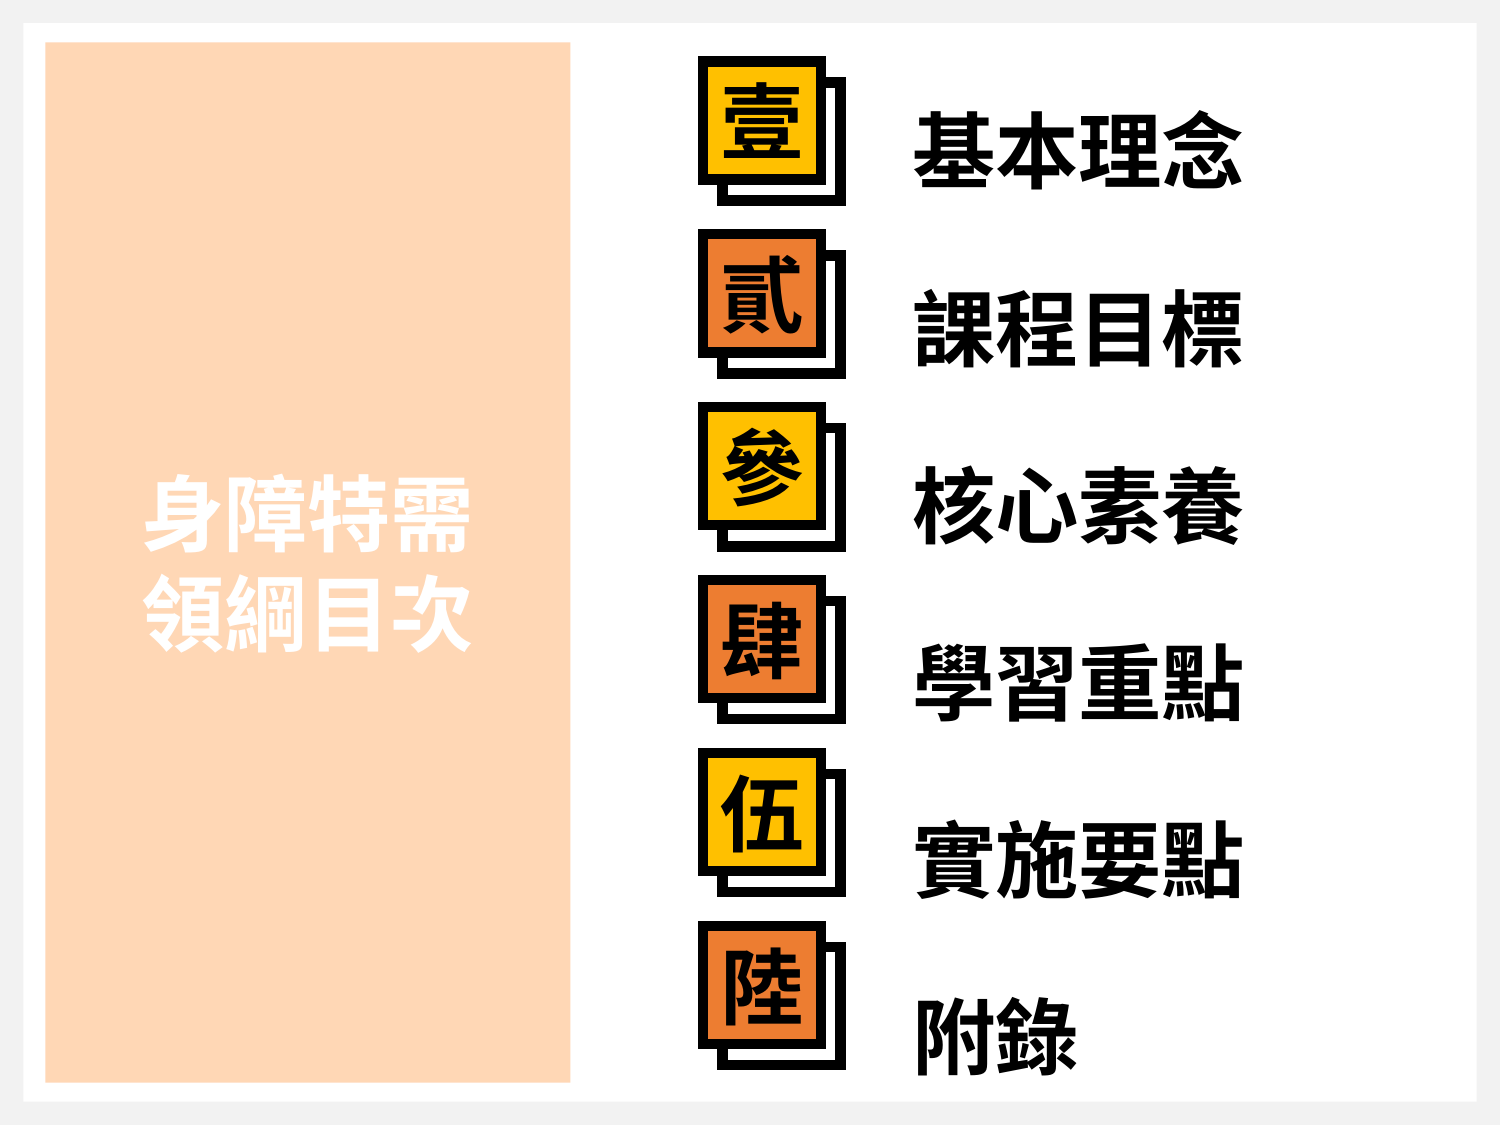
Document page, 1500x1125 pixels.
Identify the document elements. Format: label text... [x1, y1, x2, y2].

text_box 壹 [703, 61, 821, 179]
text_box [722, 428, 841, 546]
text_box [722, 83, 841, 201]
text_box [722, 774, 841, 892]
text_box 陸 [703, 926, 821, 1044]
text_box [722, 601, 841, 719]
text_box 肆 [703, 580, 821, 698]
text_box [722, 255, 841, 373]
text_box 伍 [703, 753, 821, 871]
text_box 參 [703, 407, 821, 525]
text_box [722, 947, 841, 1065]
text_box 身障特需 領綱目次 [45, 42, 571, 1083]
text_box 基本理念 課程目標 核心素養 學習重點 實施要點 附錄 [897, 15, 1500, 1093]
text_box 貳 [703, 234, 821, 352]
